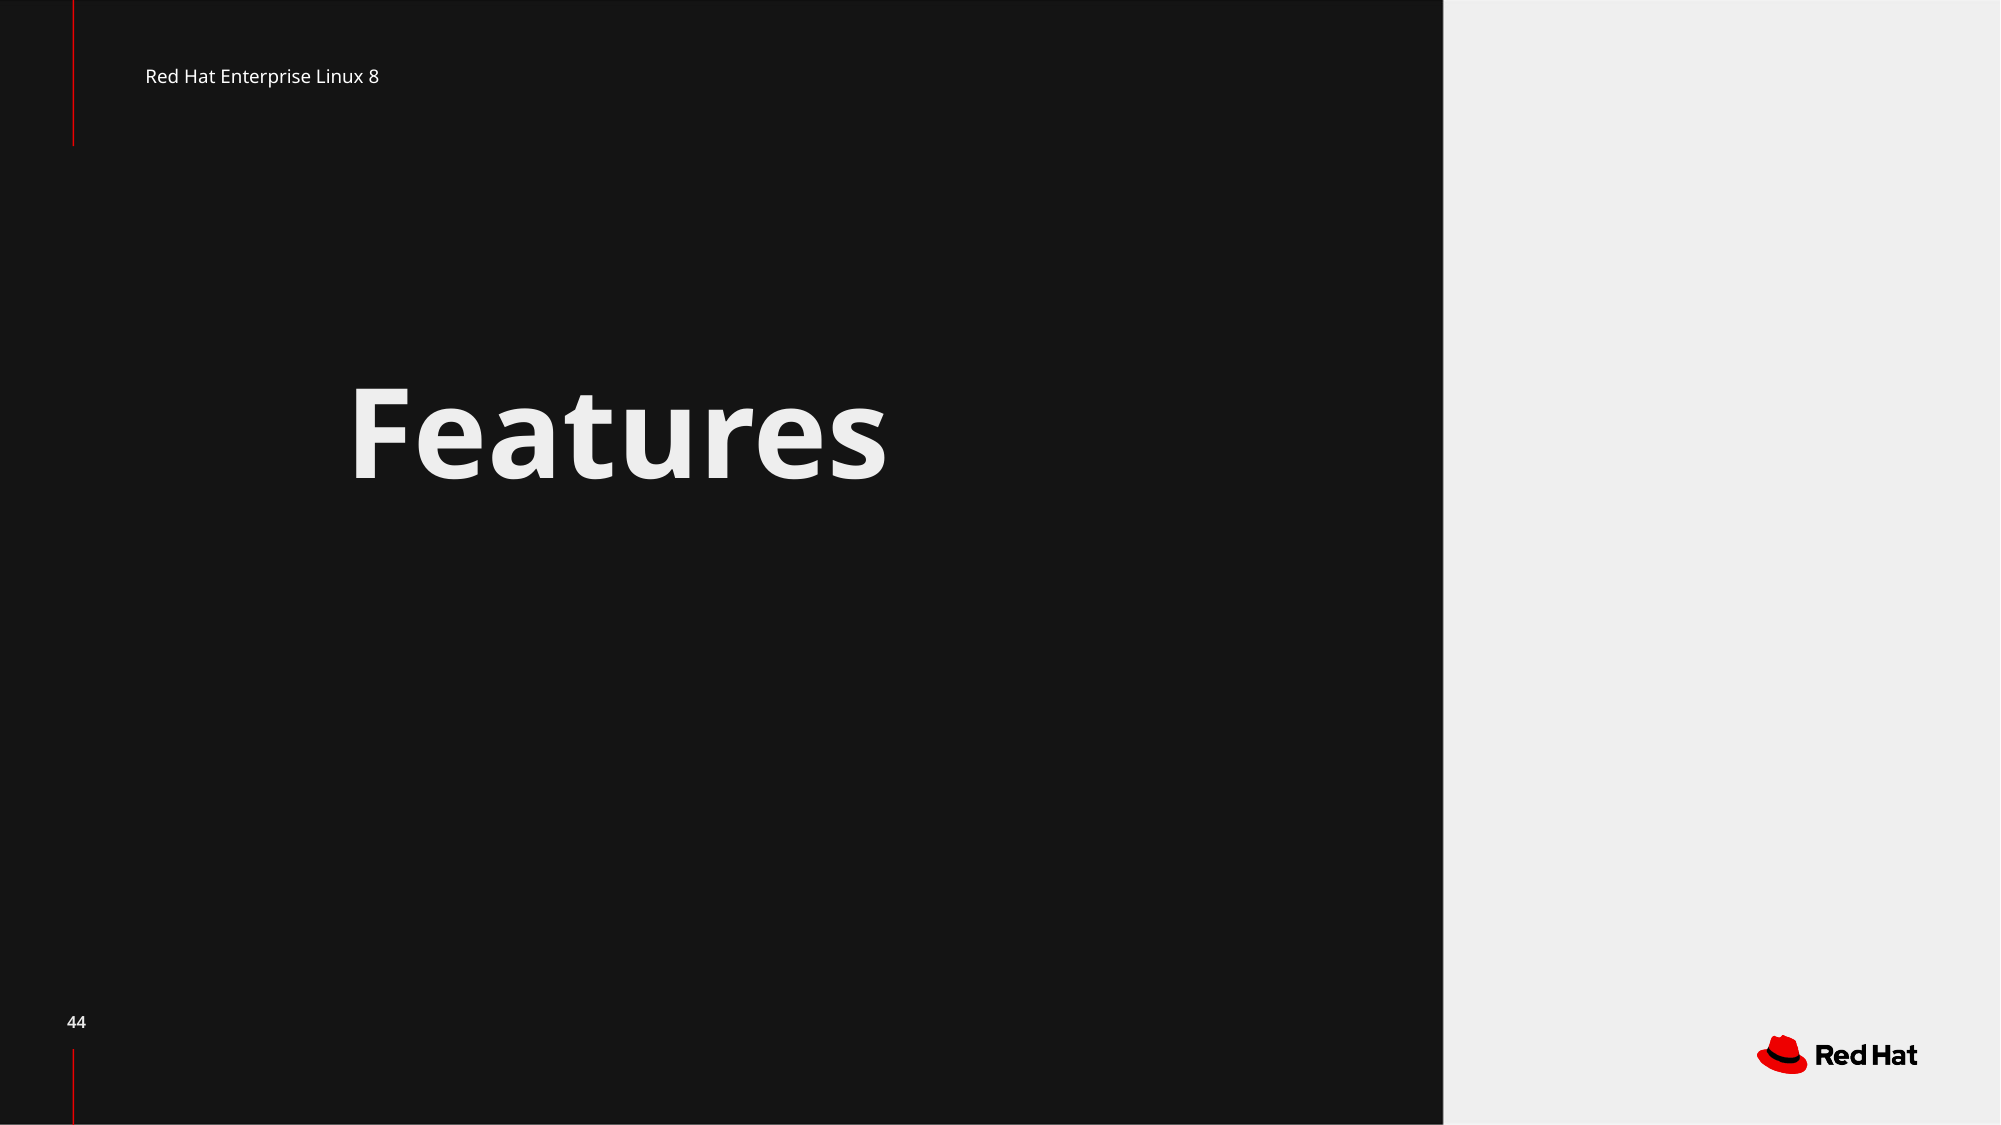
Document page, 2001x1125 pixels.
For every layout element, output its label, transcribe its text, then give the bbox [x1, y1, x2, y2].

picture [0, 0, 2001, 1125]
text_box Red Hat Enterprise Linux 8 [73, 9, 918, 143]
title Features [345, 353, 1621, 826]
